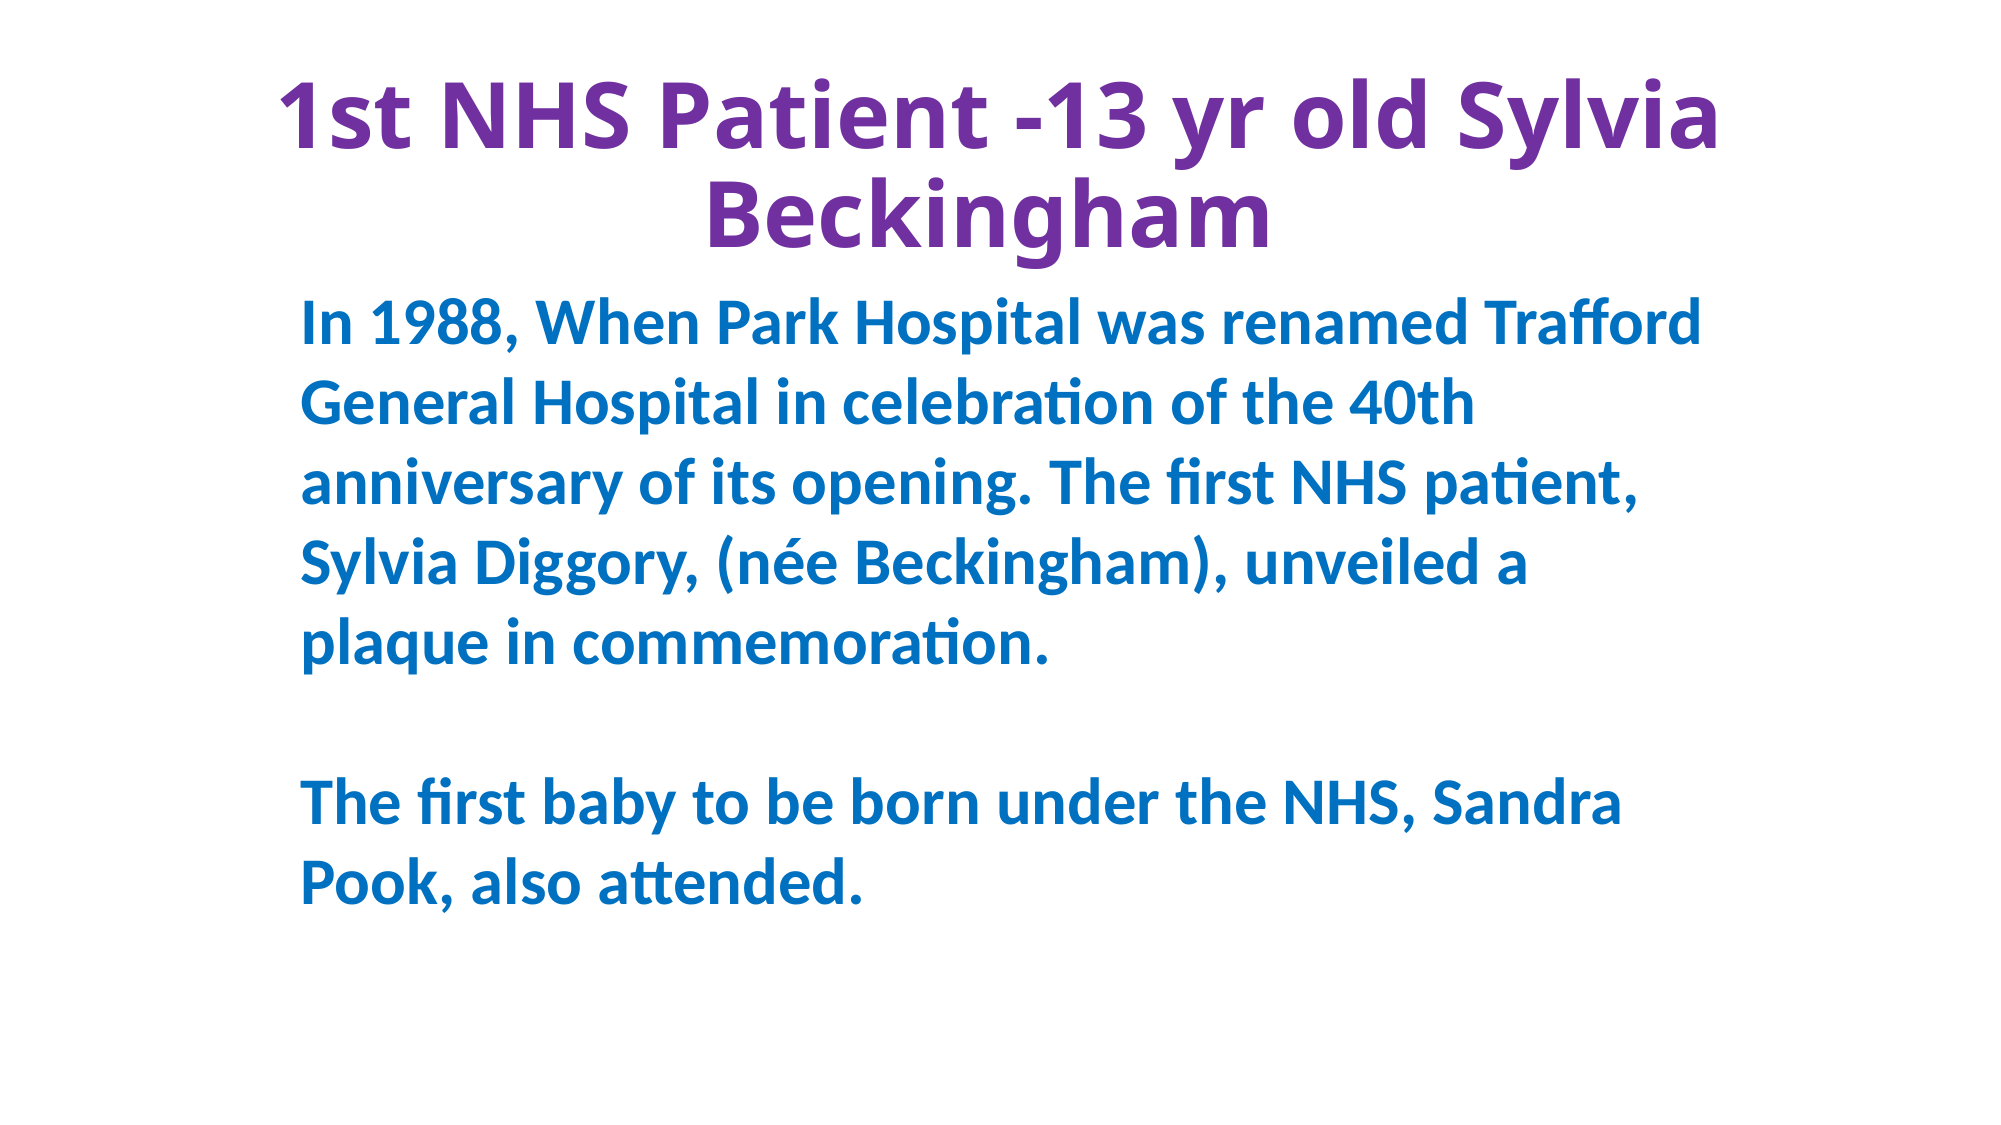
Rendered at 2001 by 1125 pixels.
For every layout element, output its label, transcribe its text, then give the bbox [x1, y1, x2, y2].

title 1st NHS Patient -13 yr old Sylvia Beckingham [137, 59, 1863, 278]
text_box In 1988, When Park Hospital was renamed Trafford General Hospital in celebration of the 40th anniversary of its opening. The first NHS patient, Sylvia Diggory, (née Beckingham), unveiled a plaque in commemoration. The first baby to be born under the NHS, Sandra Pook, also attended. [285, 270, 1738, 932]
